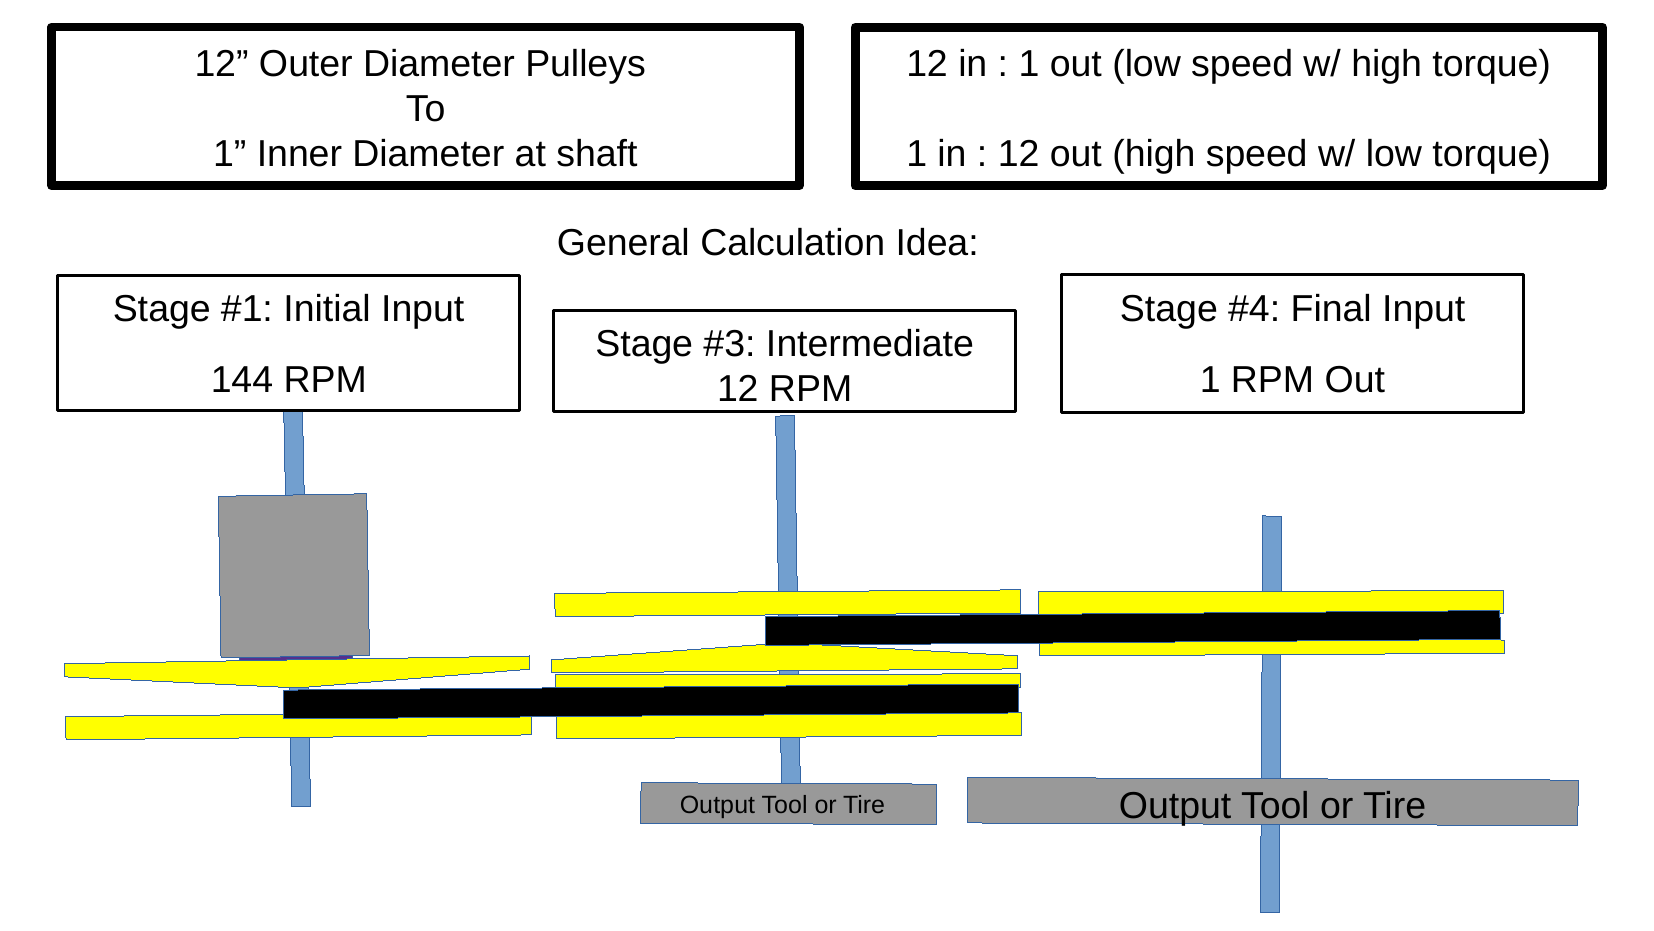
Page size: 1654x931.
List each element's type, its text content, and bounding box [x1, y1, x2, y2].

text_box 12” Outer Diameter Pulleys To 1” Inner Diameter at shaft [51, 26, 800, 186]
text_box Output Tool or Tire [967, 773, 1578, 831]
text_box Output Tool or Tire [634, 780, 931, 824]
text_box [1260, 831, 1280, 913]
text_box 12 in : 1 out (low speed w/ high torque) 1 in : 12 out (high speed w/ low torque) [855, 27, 1603, 186]
text_box Stage #1: Initial Input [57, 275, 520, 411]
text_box . [239, 656, 353, 660]
text_box Stage #3: Intermediate 12 RPM [553, 310, 1016, 412]
text_box General Calculation Idea: [542, 210, 1004, 267]
text_box [64, 591, 1505, 773]
text_box [554, 415, 1021, 616]
text_box [290, 738, 311, 806]
text_box [1262, 516, 1282, 591]
text_box Stage #4: Final Input [1061, 274, 1524, 413]
text_box [814, 785, 937, 825]
text_box [780, 738, 801, 780]
text_box [218, 413, 370, 657]
